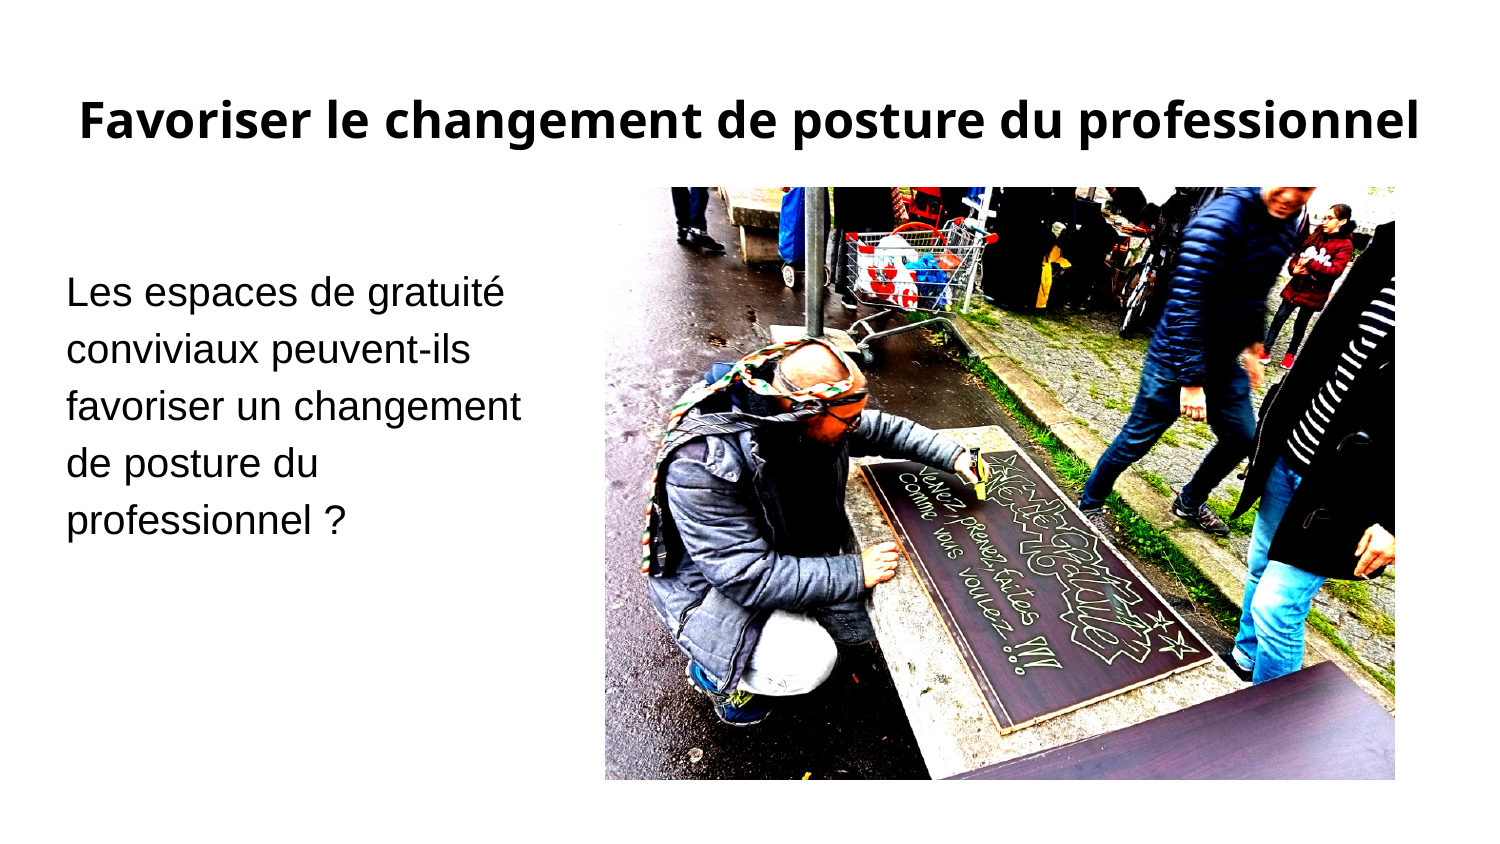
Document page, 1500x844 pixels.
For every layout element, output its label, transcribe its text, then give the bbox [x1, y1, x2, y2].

picture [605, 187, 1395, 780]
list Les espaces de gratuité conviviaux peuvent-ils favoriser un changement de posture du professionnel ? [51, 243, 555, 561]
title Favoriser le changement de posture du professionnel [51, 72, 1449, 167]
